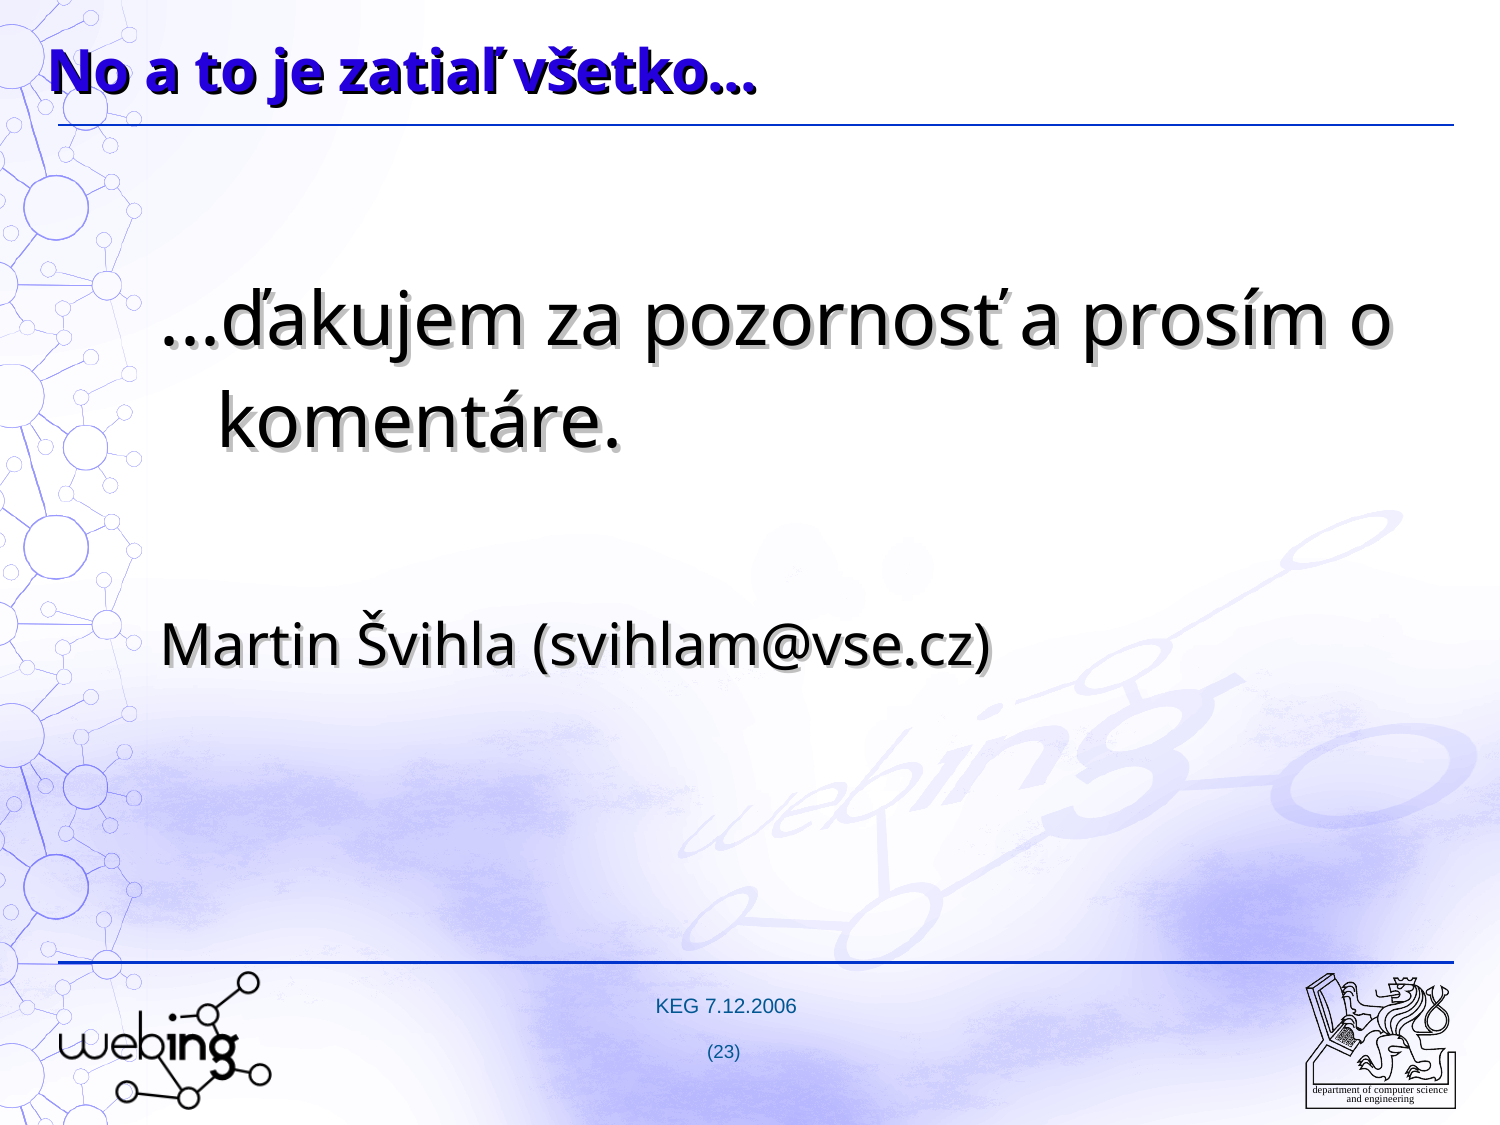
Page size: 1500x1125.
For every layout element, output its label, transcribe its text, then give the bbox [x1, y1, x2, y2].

picture [0, 0, 1500, 1125]
title No a to je zatiaľ všetko... [46, 12, 1455, 126]
list ...ďakujem za pozornosť a prosím o komentáre. Martin Švihla (svihlam@vse.cz) [159, 265, 1455, 942]
